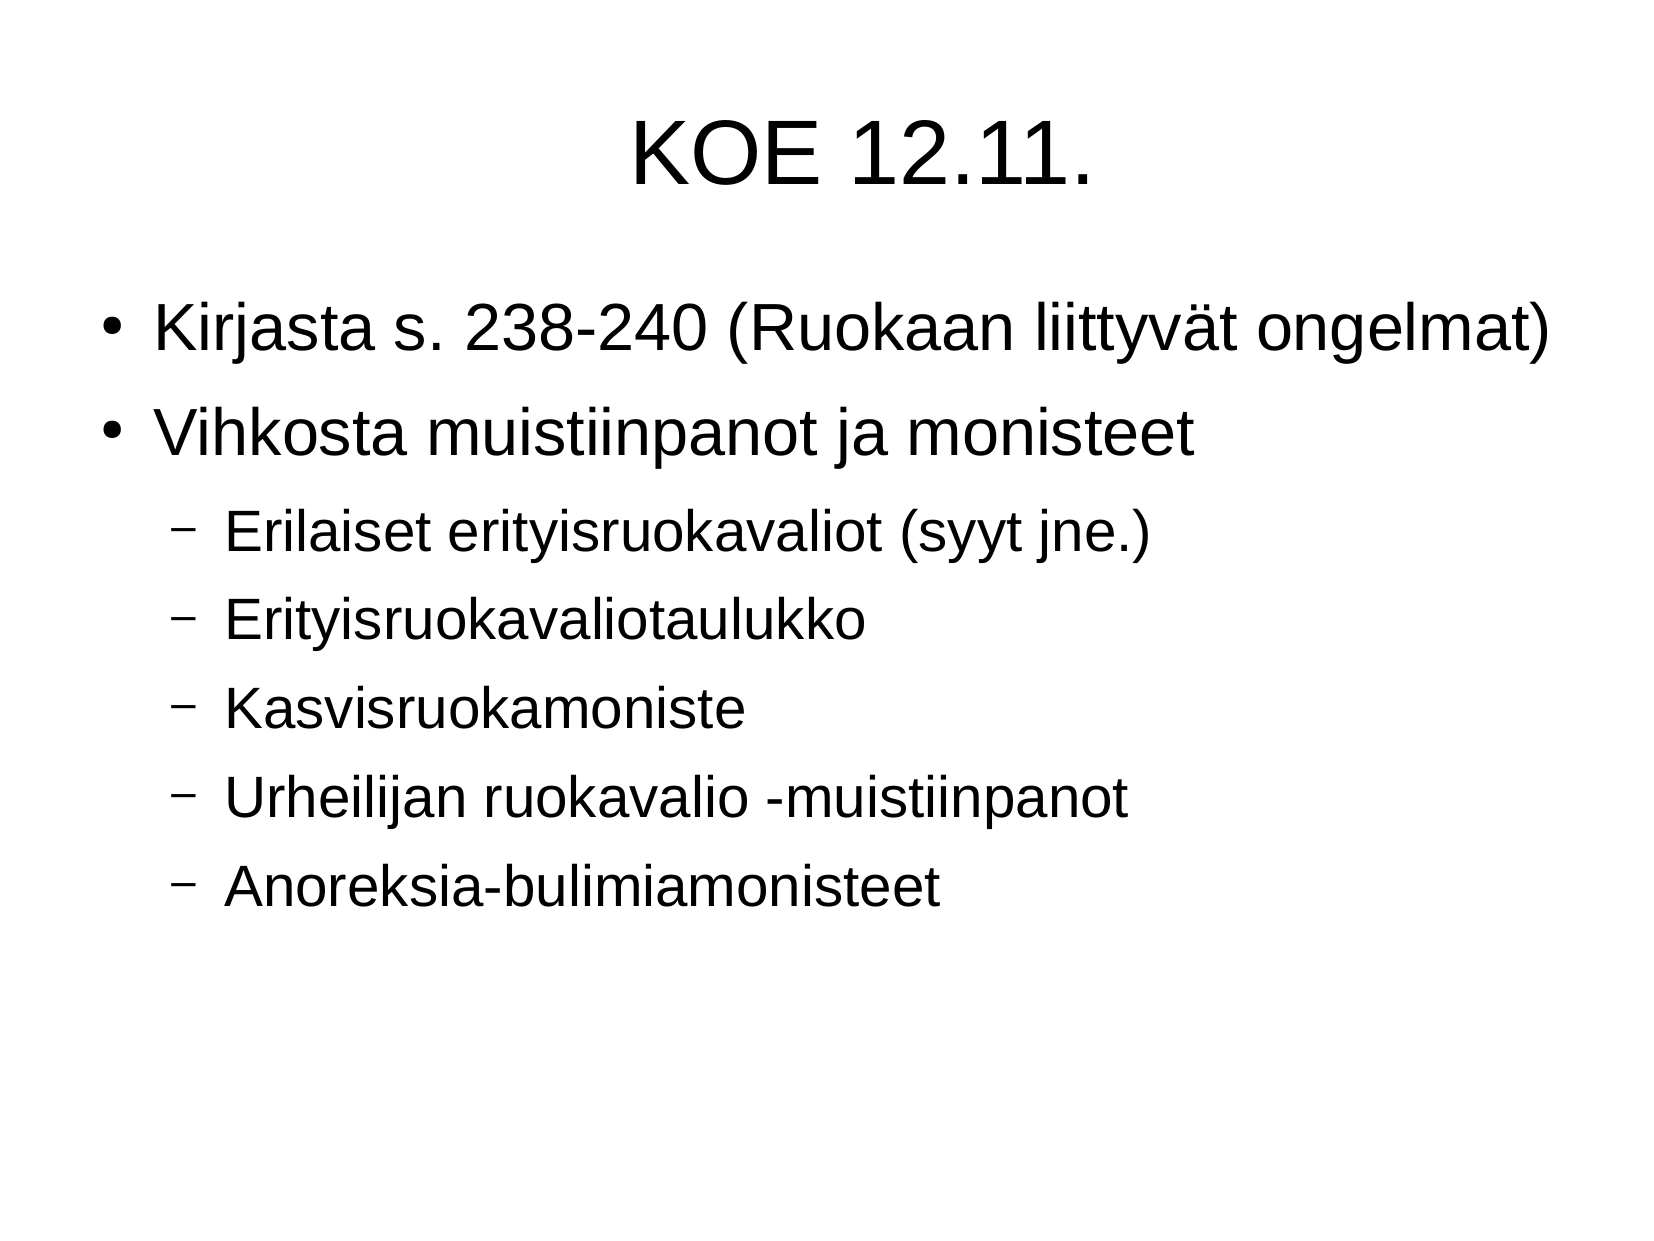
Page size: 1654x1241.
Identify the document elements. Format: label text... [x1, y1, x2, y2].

title KOE 12.11. [82, 31, 1570, 274]
list Kirjasta s. 238-240 (Ruokaan liittyvät ongelmat) Vihkosta muistiinpanot ja monisteet Erilaiset erityisruokavaliot (syyt jne.) Erityisruokavaliotaulukko Kasvisruokamoniste Urheilijan ruokavalio -muistiinpanot Anoreksia-bulimiamonisteet [82, 290, 1570, 1010]
